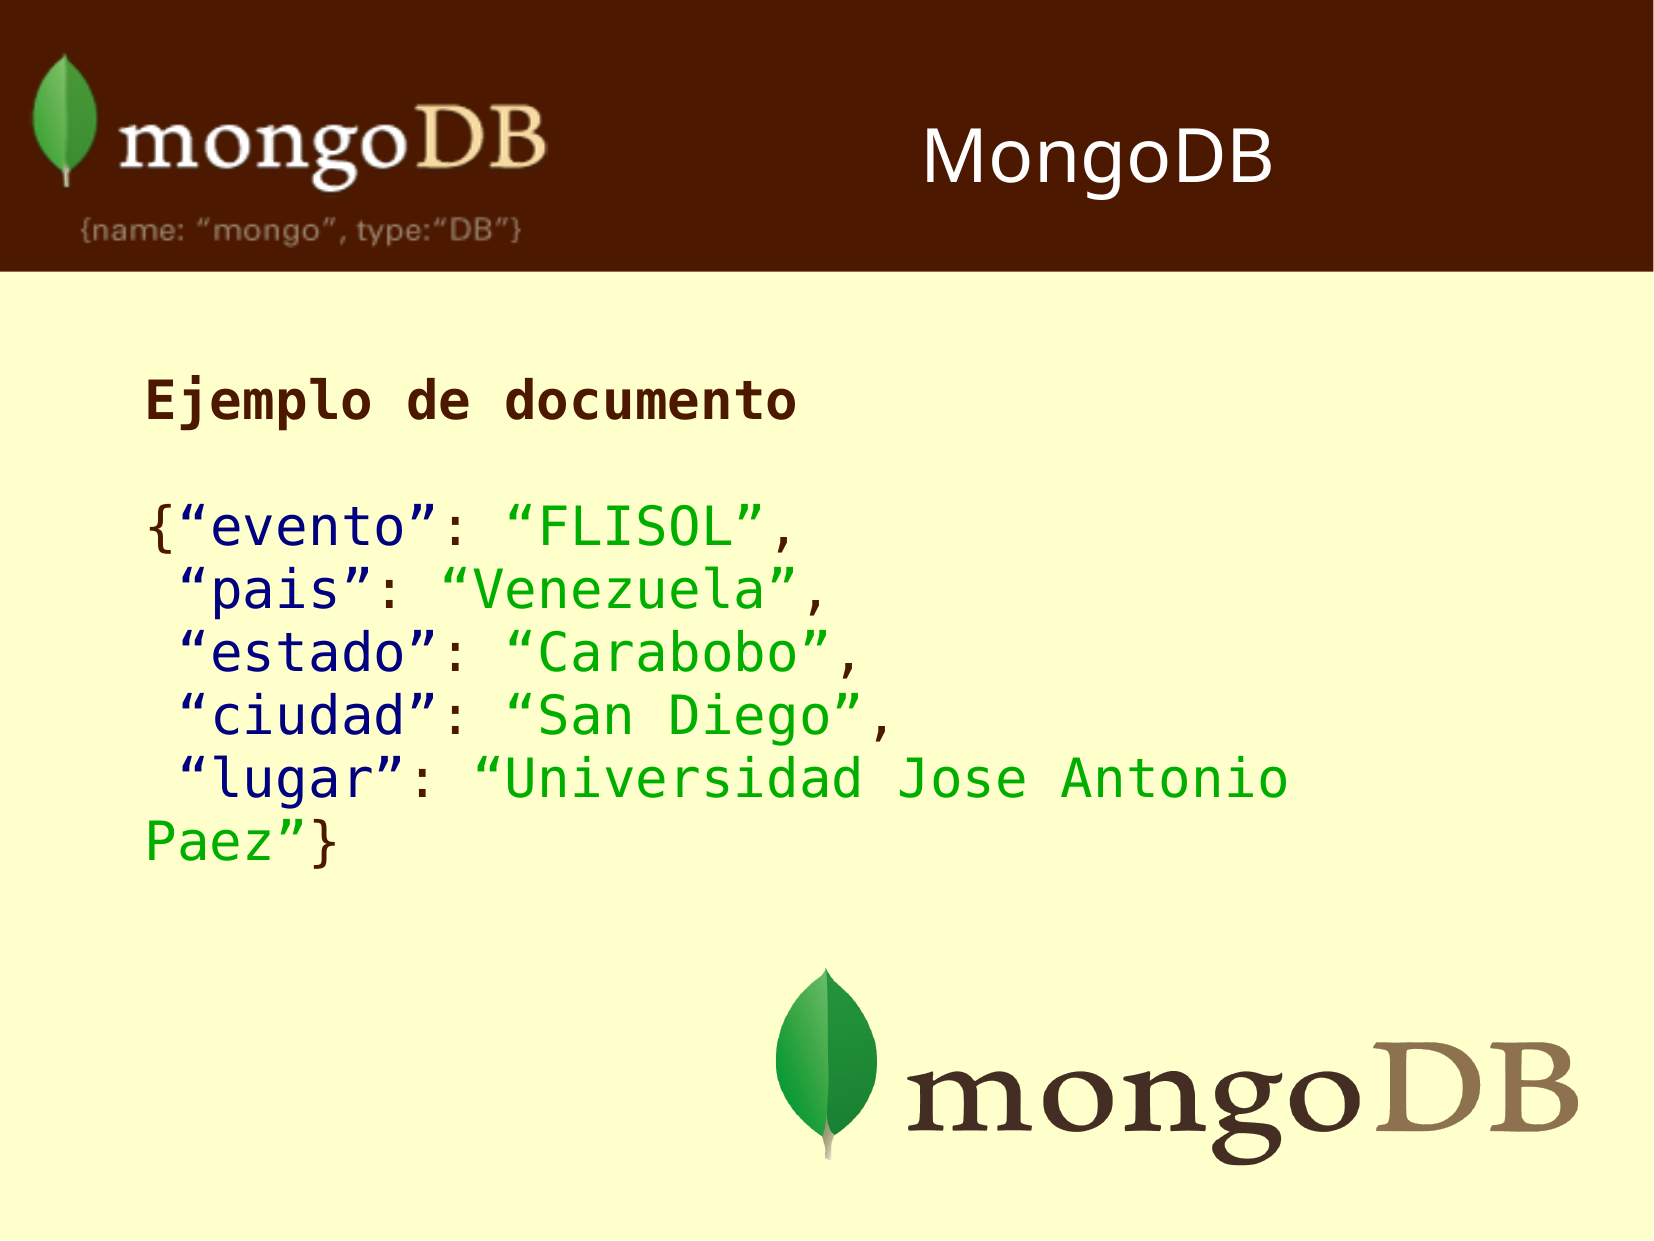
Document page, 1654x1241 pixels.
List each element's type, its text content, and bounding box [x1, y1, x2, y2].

title MongoDB [625, 49, 1571, 257]
text_box [0, 0, 1654, 272]
picture [744, 944, 1607, 1189]
picture [23, 47, 558, 255]
text_box Ejemplo de documento {“evento”: “FLISOL”, “pais”: “Venezuela”, “estado”: “Carabobo”, “ciudad”: “San Diego”, “lugar”: “Universidad Jose Antonio Paez”} [94, 361, 1489, 881]
